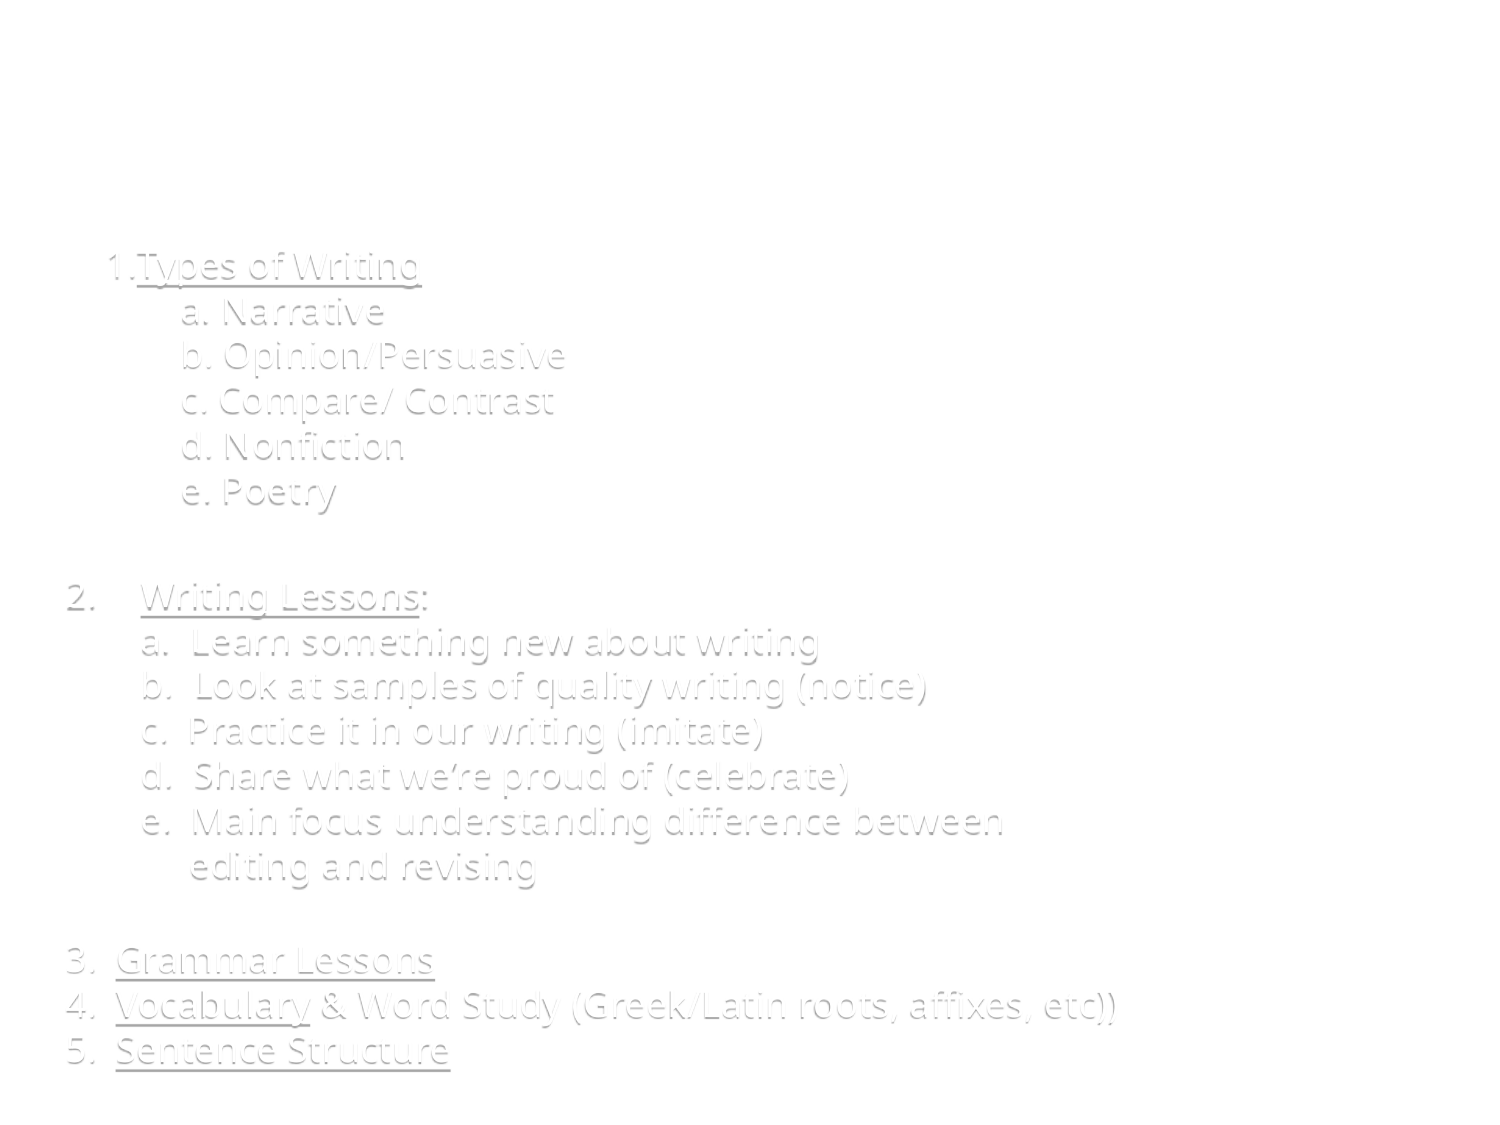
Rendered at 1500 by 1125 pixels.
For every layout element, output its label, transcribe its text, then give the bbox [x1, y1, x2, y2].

text_box Writing Lessons: a. Learn something new about writing b. Look at samples of quality writing (notice) c. Practice it in our writing (imitate) d. Share what we’re proud of (celebrate) e. Main focus understanding difference between editing and revising 3. Grammar Lessons 4. Vocabulary & Word Study (Greek/Latin roots, affixes, etc)) 5. Sentence Structure [50, 562, 1416, 1125]
text_box Types of Writing a. Narrative b. Opinion/Persuasive c. Compare/ Contrast d. Nonfiction e. Poetry [91, 232, 841, 562]
